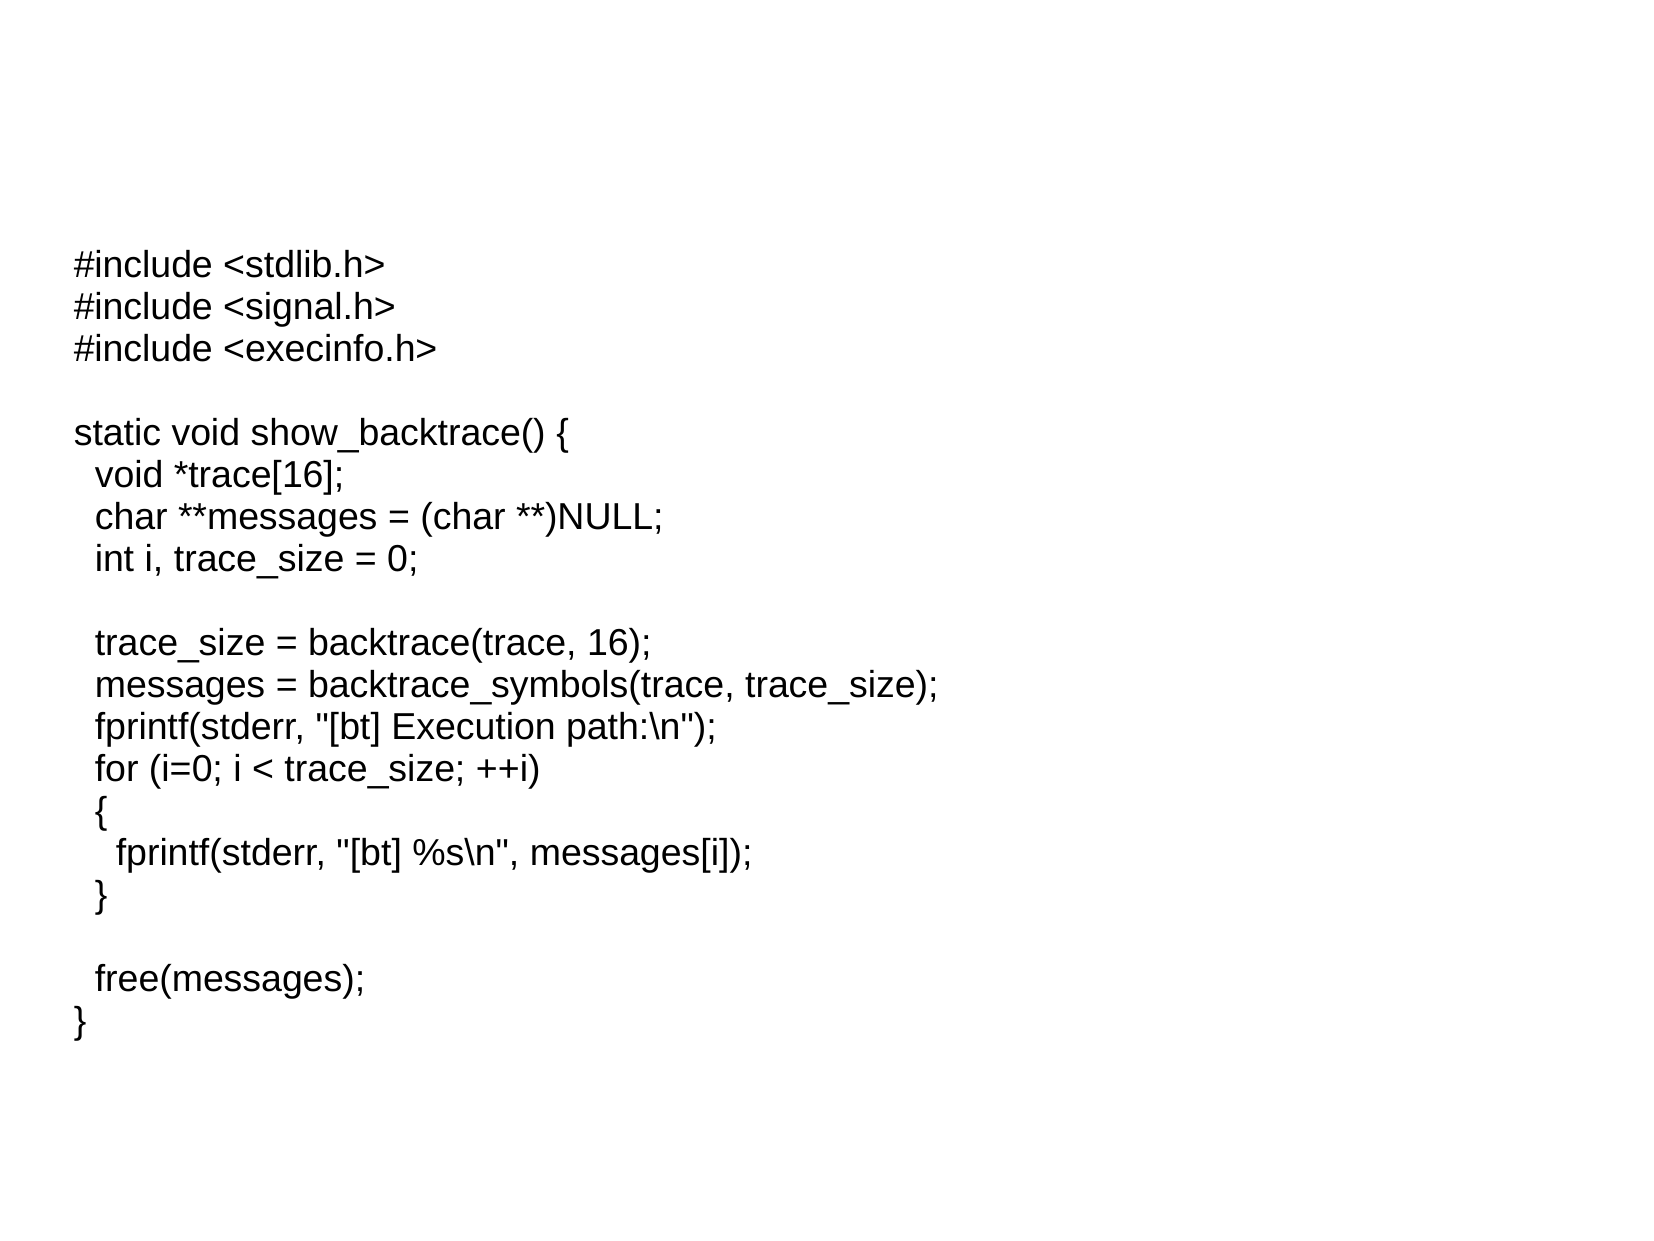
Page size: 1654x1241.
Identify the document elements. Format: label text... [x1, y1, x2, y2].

text_box #include <stdlib.h> #include <signal.h> #include <execinfo.h> static void show_backtrace() { void *trace[16]; char **messages = (char **)NULL; int i, trace_size = 0; trace_size = backtrace(trace, 16); messages = backtrace_symbols(trace, trace_size); fprintf(stderr, "[bt] Execution path:\n"); for (i=0; i < trace_size; ++i) { fprintf(stderr, "[bt] %s\n", messages[i]); } free(messages); } [59, 236, 1625, 1049]
